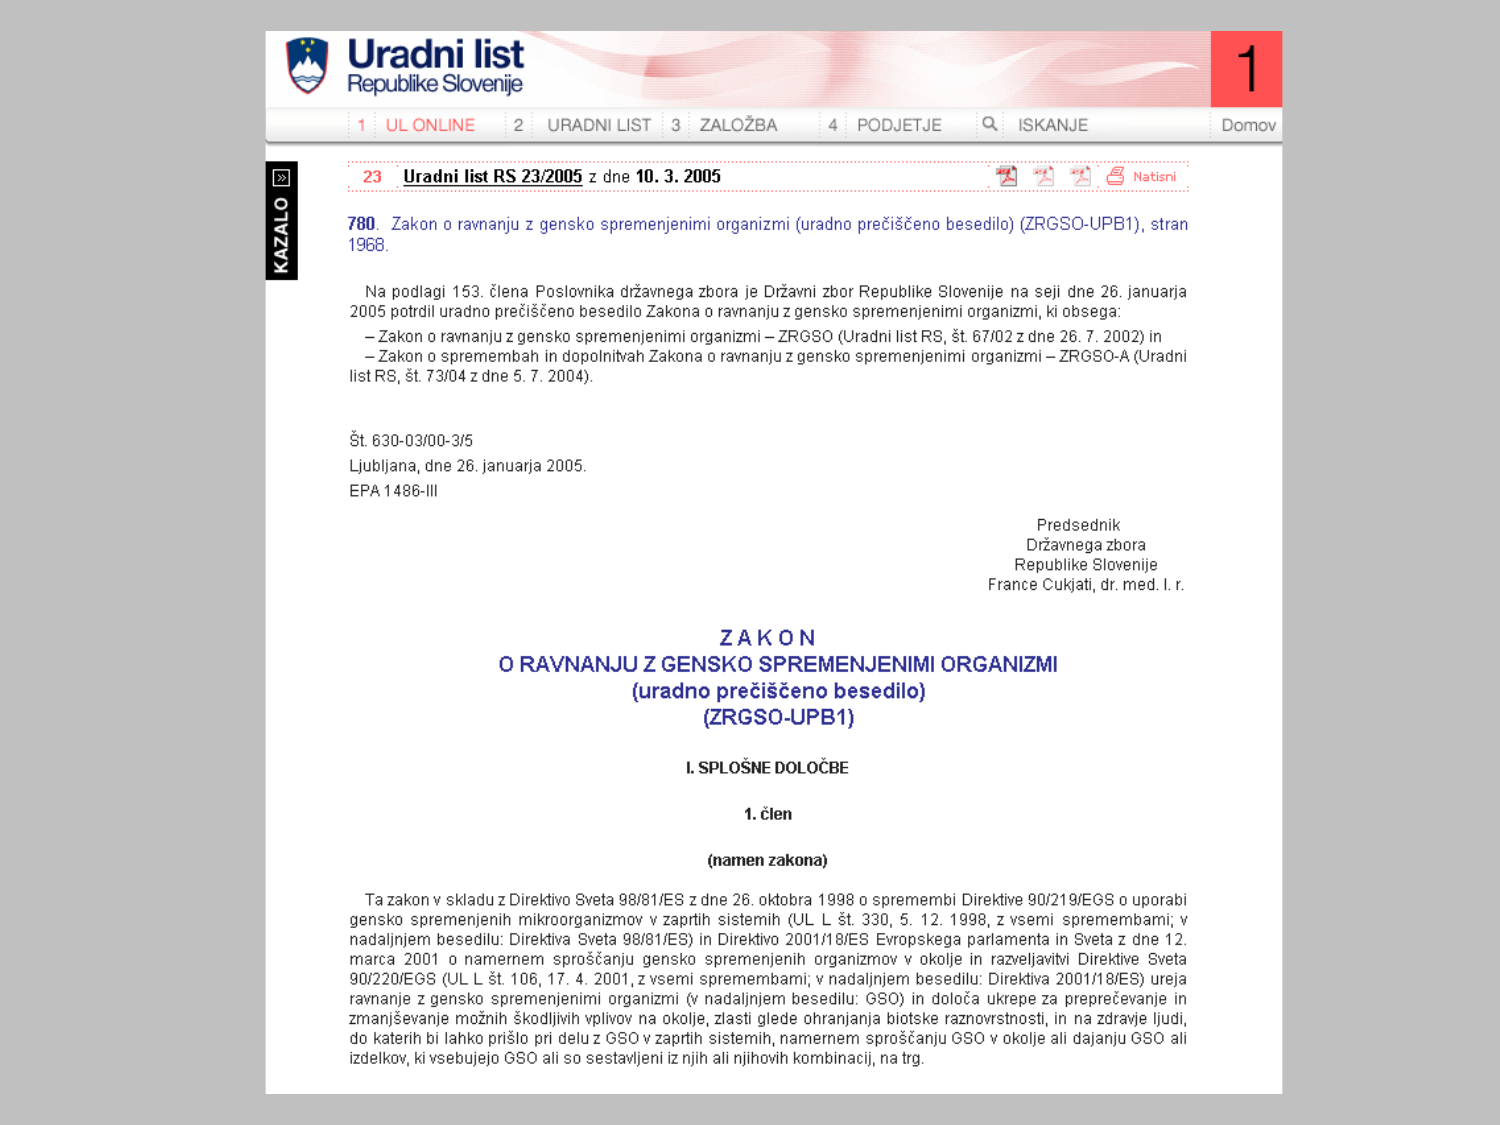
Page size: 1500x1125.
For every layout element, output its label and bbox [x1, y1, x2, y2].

picture [265, 31, 1283, 1094]
